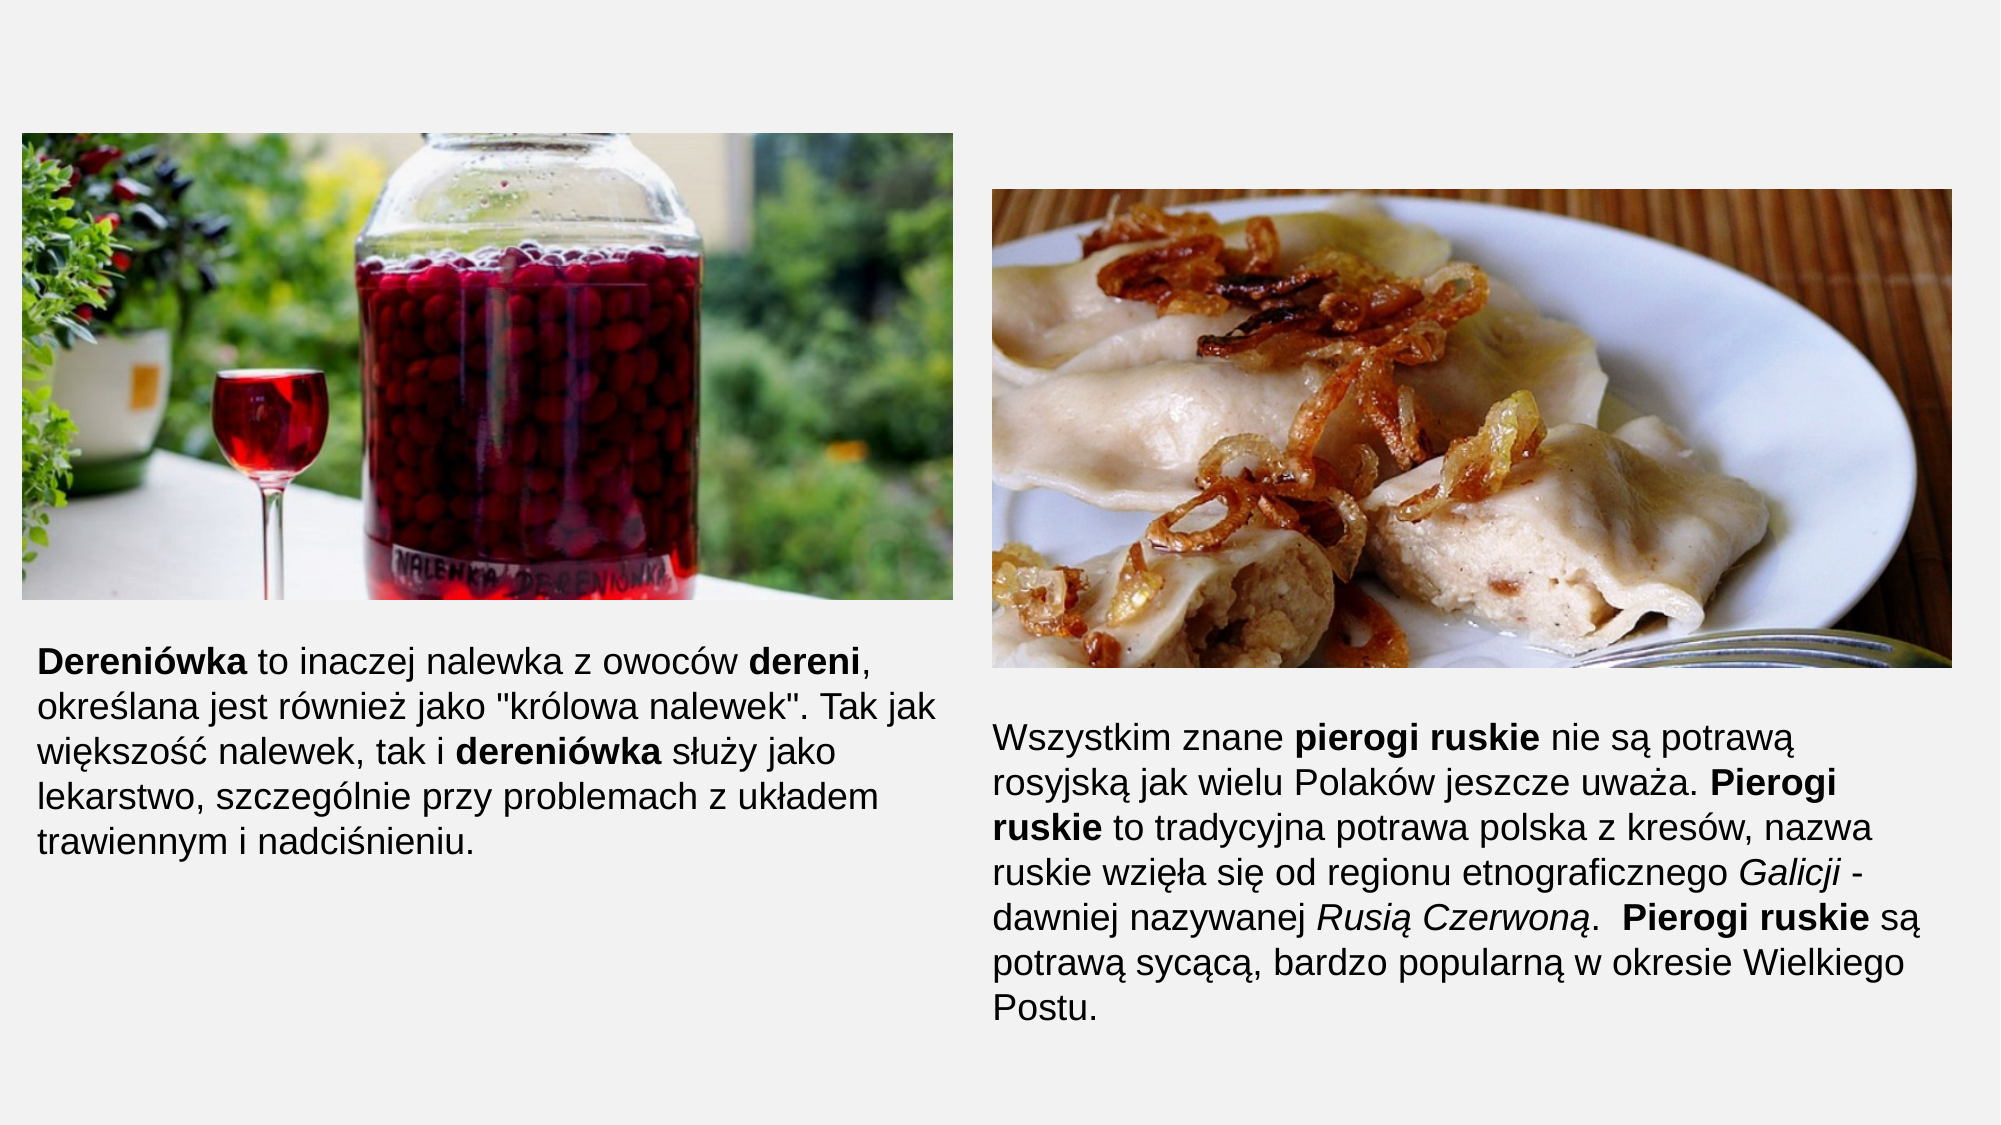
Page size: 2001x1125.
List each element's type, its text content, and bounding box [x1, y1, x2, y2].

picture [22, 133, 953, 600]
picture [992, 189, 1952, 668]
text_box Wszystkim znane pierogi ruskie nie są potrawą rosyjską jak wielu Polaków jeszcze uważa. Pierogi ruskie to tradycyjna potrawa polska z kresów, nazwa ruskie wzięła się od regionu etnograficznego Galicji - dawniej nazywanej Rusią Czerwoną. Pierogi ruskie są potrawą sycącą, bardzo popularną w okresie Wielkiego Postu. [977, 705, 1951, 1036]
text_box Dereniówka to inaczej nalewka z owoców dereni, określana jest również jako "królowa nalewek". Tak jak większość nalewek, tak i dereniówka służy jako lekarstwo, szczególnie przy problemach z układem trawiennym i nadciśnieniu. [22, 629, 1018, 870]
